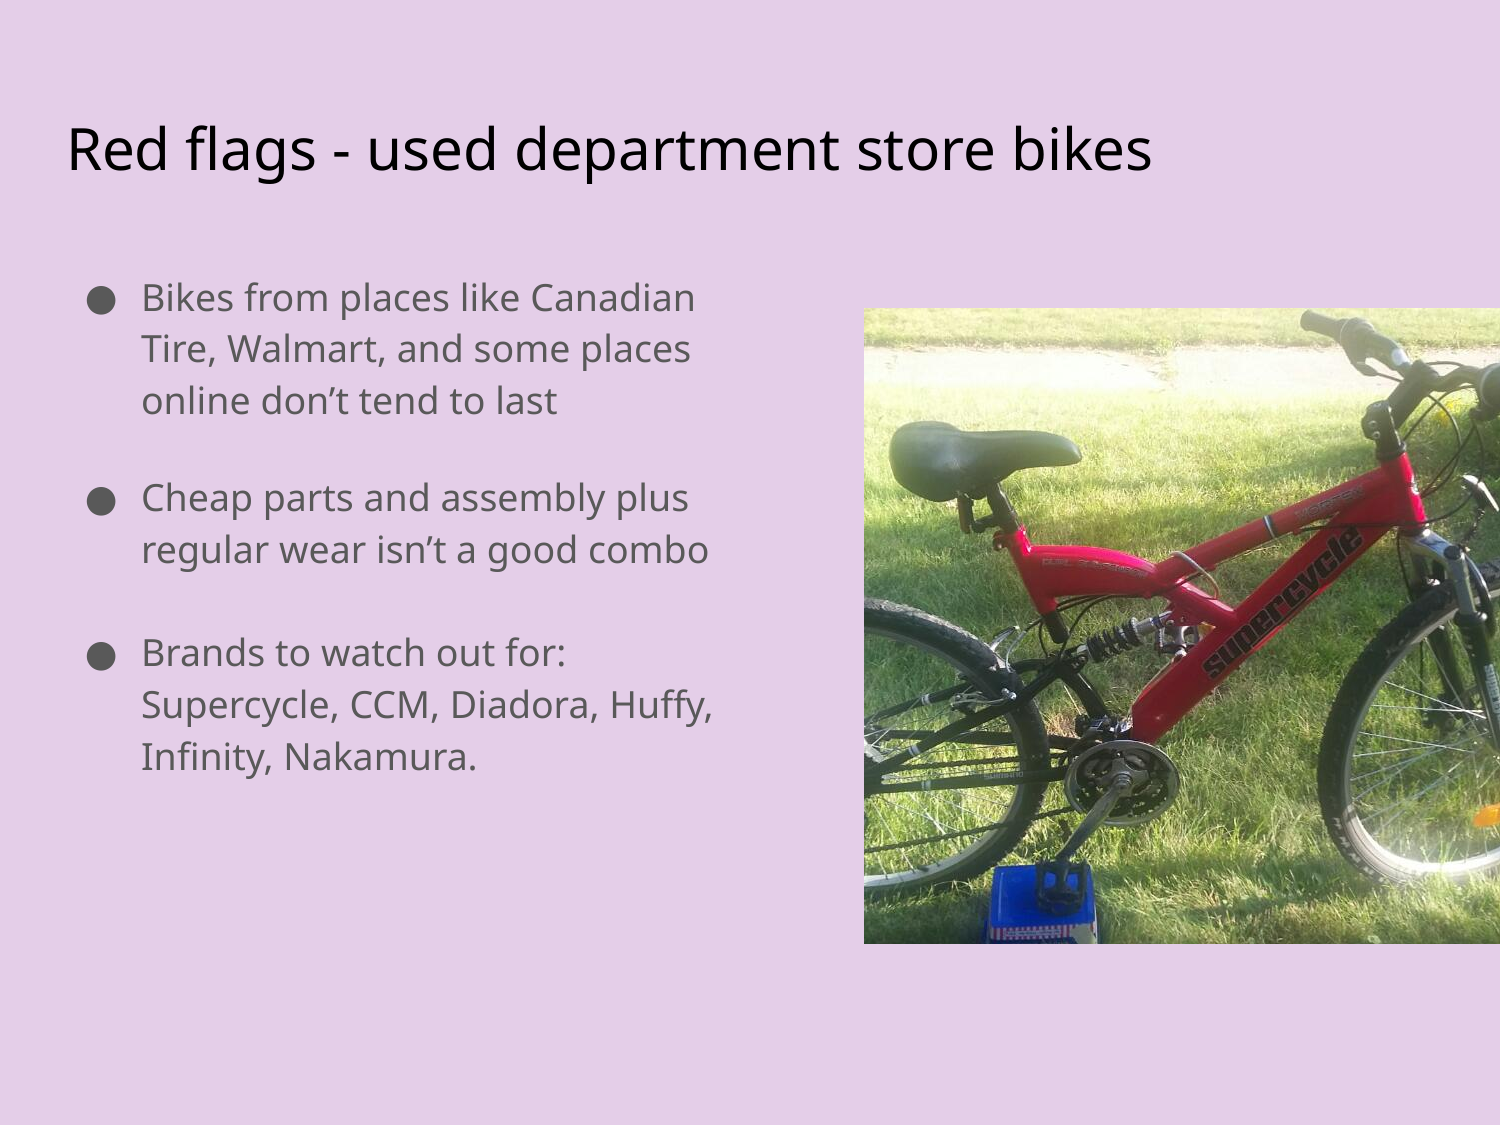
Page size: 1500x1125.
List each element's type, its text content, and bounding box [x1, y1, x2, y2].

list Bikes from places like Canadian Tire, Walmart, and some places online don’t tend to last Cheap parts and assembly plus regular wear isn’t a good combo Brands to watch out for: Supercycle, CCM, Diadora, Huffy, Infinity, Nakamura. [51, 252, 781, 1000]
picture [864, 308, 1500, 944]
title Red flags - used department store bikes [51, 97, 1449, 223]
